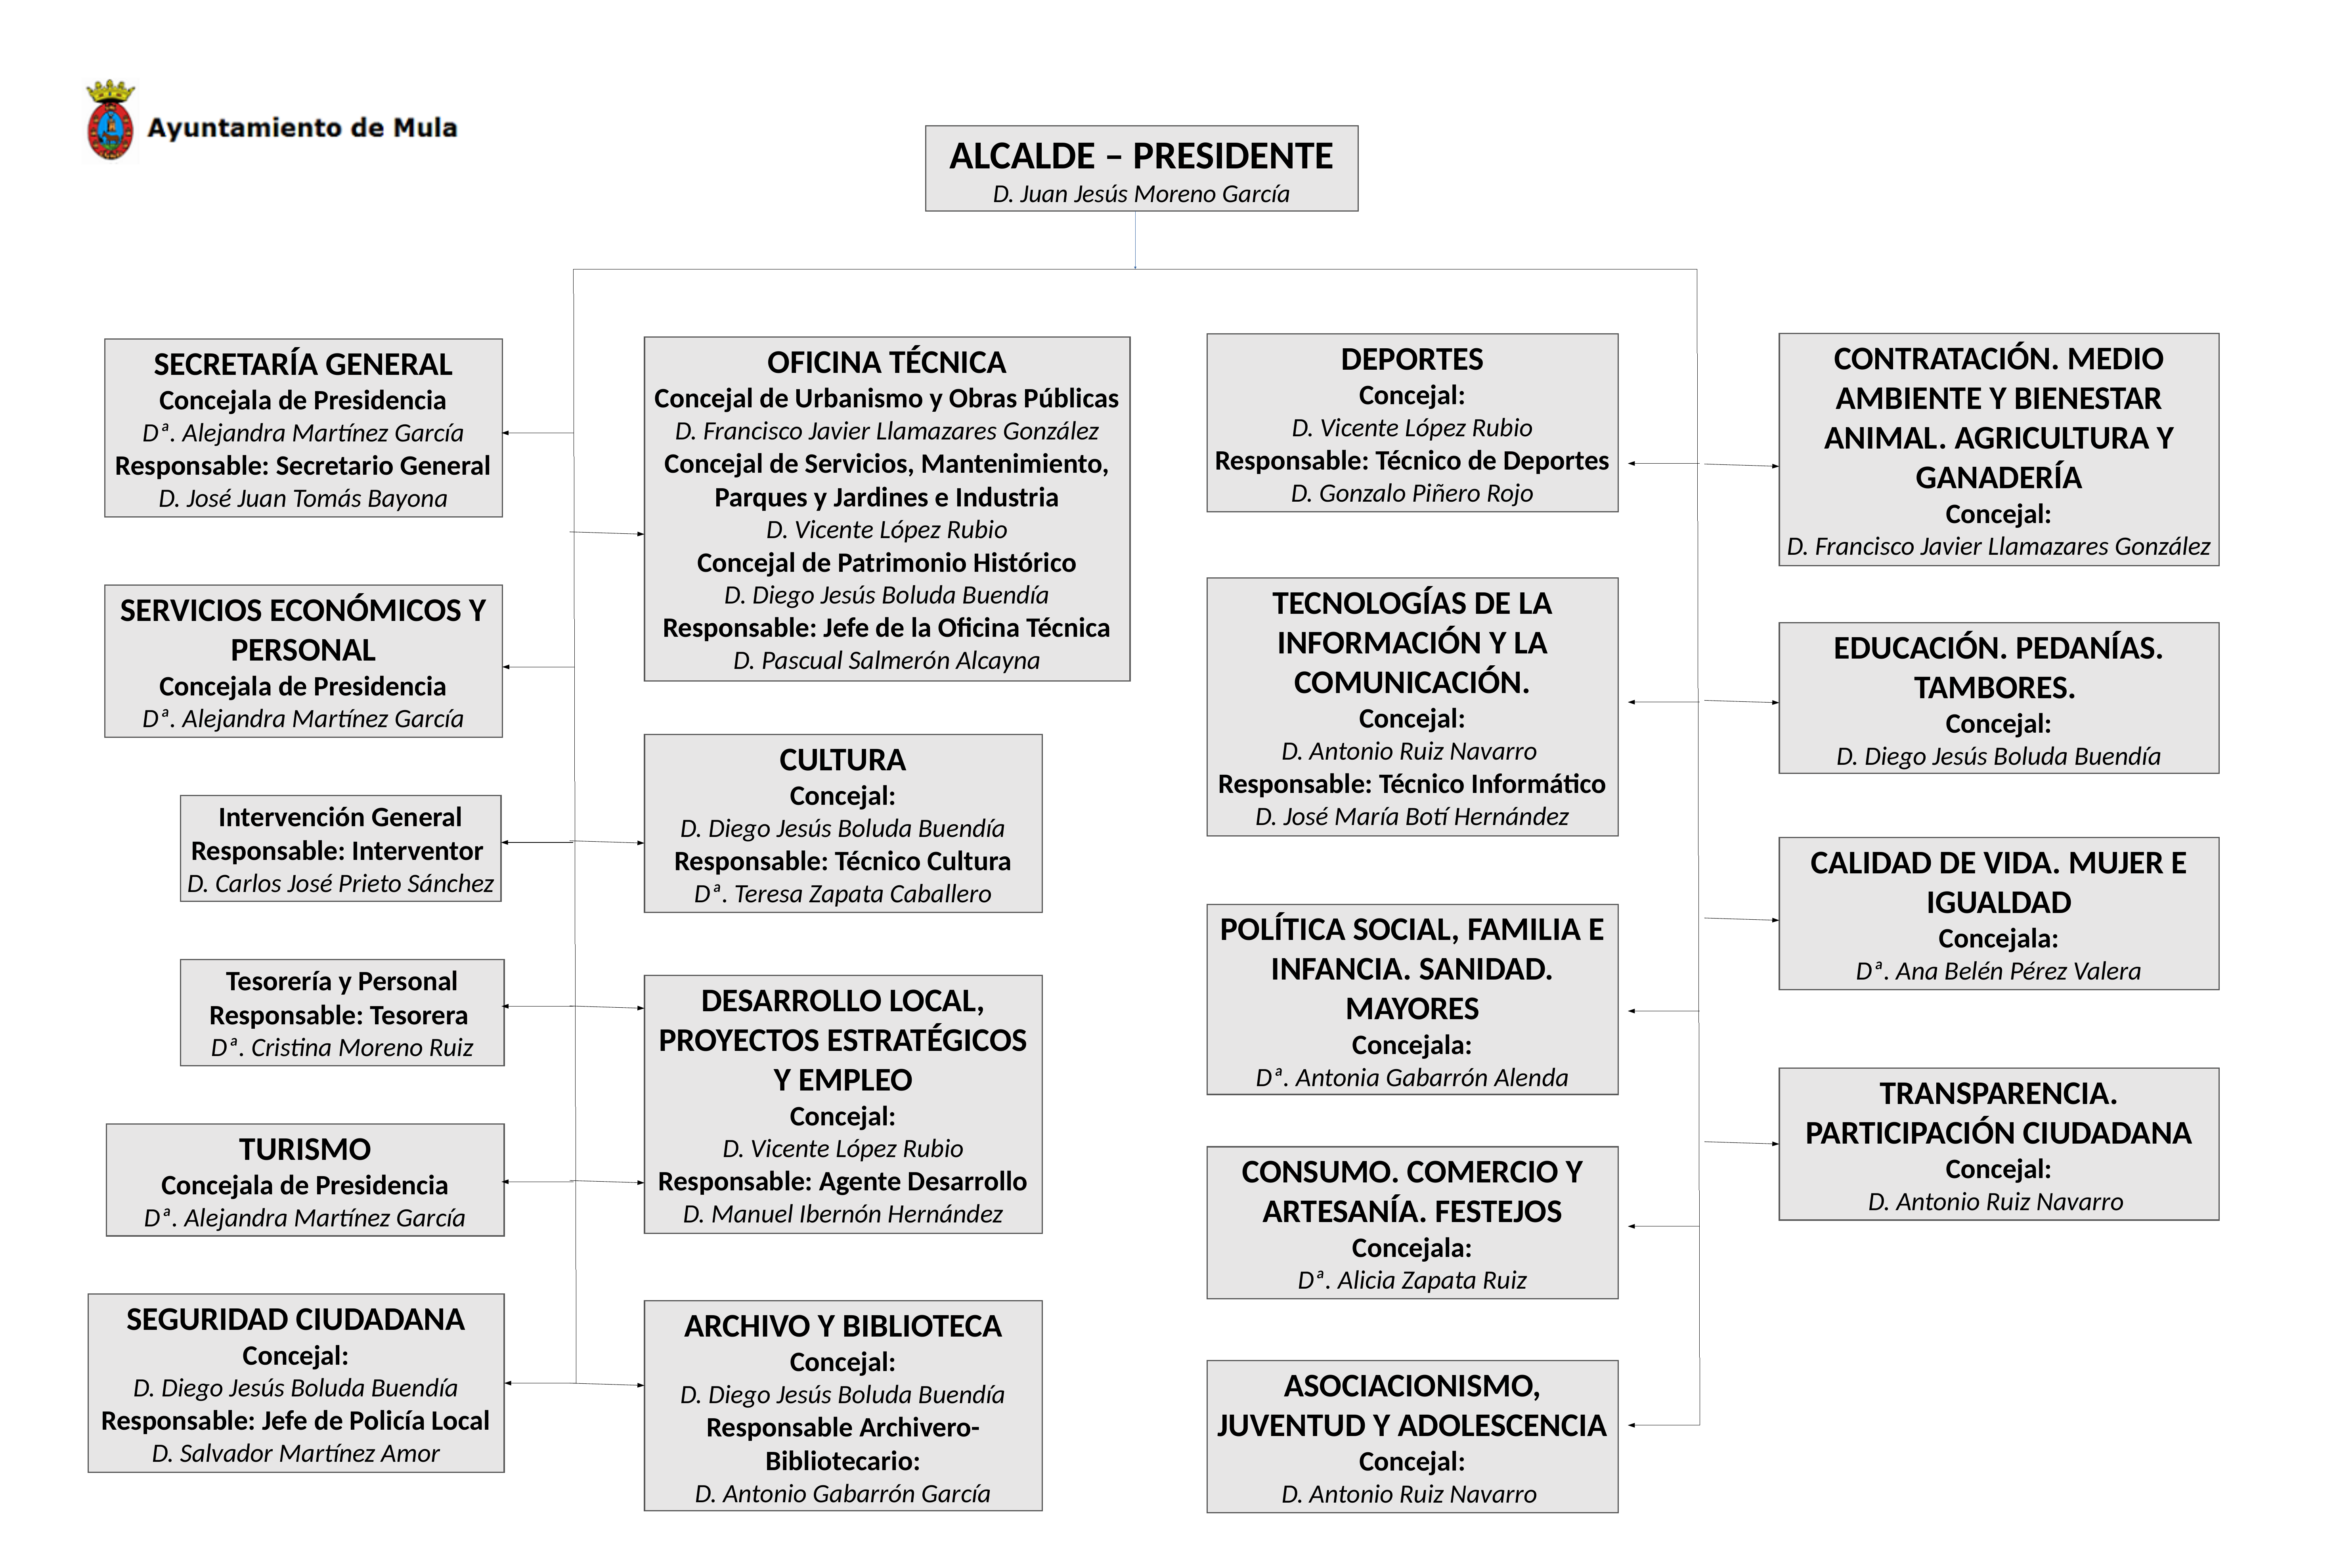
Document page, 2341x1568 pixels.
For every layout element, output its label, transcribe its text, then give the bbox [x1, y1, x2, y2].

text_box TURISMO Concejala de Presidencia Dª. Alejandra Martínez García [106, 1124, 504, 1236]
text_box SERVICIOS ECONÓMICOS Y PERSONAL Concejala de Presidencia Dª. Alejandra Martínez García [105, 585, 503, 737]
text_box DESARROLLO LOCAL, PROYECTOS ESTRATÉGICOS Y EMPLEO Concejal: D. Vicente López Rubio Responsable: Agente Desarrollo D. Manuel Ibernón Hernández [645, 975, 1042, 1234]
text_box ALCALDE – PRESIDENTE D. Juan Jesús Moreno García [926, 126, 1358, 211]
text_box CULTURA Concejal: D. Diego Jesús Boluda Buendía Responsable: Técnico Cultura Dª. Teresa Zapata Caballero [645, 734, 1042, 913]
text_box CONSUMO. COMERCIO Y ARTESANÍA. FESTEJOS Concejala: Dª. Alicia Zapata Ruiz [1207, 1146, 1618, 1299]
text_box OFICINA TÉCNICA Concejal de Urbanismo y Obras Públicas D. Francisco Javier Llamazares González Concejal de Servicios, Mantenimiento, Parques y Jardines e Industria D. Vicente López Rubio Concejal de Patrimonio Histórico D. Diego Jesús Boluda Buendía Responsable: Jefe de la Oficina Técnica D. Pascual Salmerón Alcayna [645, 337, 1130, 681]
text_box SEGURIDAD CIUDADANA Concejal: D. Diego Jesús Boluda Buendía Responsable: Jefe de Policía Local D. Salvador Martínez Amor [88, 1294, 504, 1473]
text_box ARCHIVO Y BIBLIOTECA Concejal: D. Diego Jesús Boluda Buendía Responsable Archivero-Bibliotecario: D. Antonio Gabarrón García [645, 1301, 1042, 1511]
text_box Tesorería y Personal Responsable: Tesorera Dª. Cristina Moreno Ruiz [180, 959, 505, 1066]
text_box ASOCIACIONISMO, JUVENTUD Y ADOLESCENCIA Concejal: D. Antonio Ruiz Navarro [1207, 1360, 1618, 1513]
text_box SECRETARÍA GENERAL Concejala de Presidencia Dª. Alejandra Martínez García Responsable: Secretario General D. José Juan Tomás Bayona [105, 339, 503, 517]
text_box TECNOLOGÍAS DE LA INFORMACIÓN Y LA COMUNICACIÓN. Concejal: D. Antonio Ruiz Navarro Responsable: Técnico Informático D. José María Botí Hernández [1207, 578, 1618, 836]
picture [69, 66, 481, 177]
text_box TRANSPARENCIA. PARTICIPACIÓN CIUDADANA Concejal: D. Antonio Ruiz Navarro [1779, 1068, 2219, 1220]
text_box EDUCACIÓN. PEDANÍAS. TAMBORES. Concejal: D. Diego Jesús Boluda Buendía [1779, 623, 2219, 773]
text_box POLÍTICA SOCIAL, FAMILIA E INFANCIA. SANIDAD. MAYORES Concejala: Dª. Antonia Gabarrón Alenda [1207, 904, 1618, 1094]
text_box CONTRATACIÓN. MEDIO AMBIENTE Y BIENESTAR ANIMAL. AGRICULTURA Y GANADERÍA Concejal: D. Francisco Javier Llamazares González [1779, 333, 2219, 566]
text_box DEPORTES Concejal: D. Vicente López Rubio Responsable: Técnico de Deportes D. Gonzalo Piñero Rojo [1207, 334, 1618, 512]
text_box CALIDAD DE VIDA. MUJER E IGUALDAD Concejala: Dª. Ana Belén Pérez Valera [1779, 837, 2219, 990]
text_box Intervención General Responsable: Interventor D. Carlos José Prieto Sánchez [180, 795, 501, 901]
